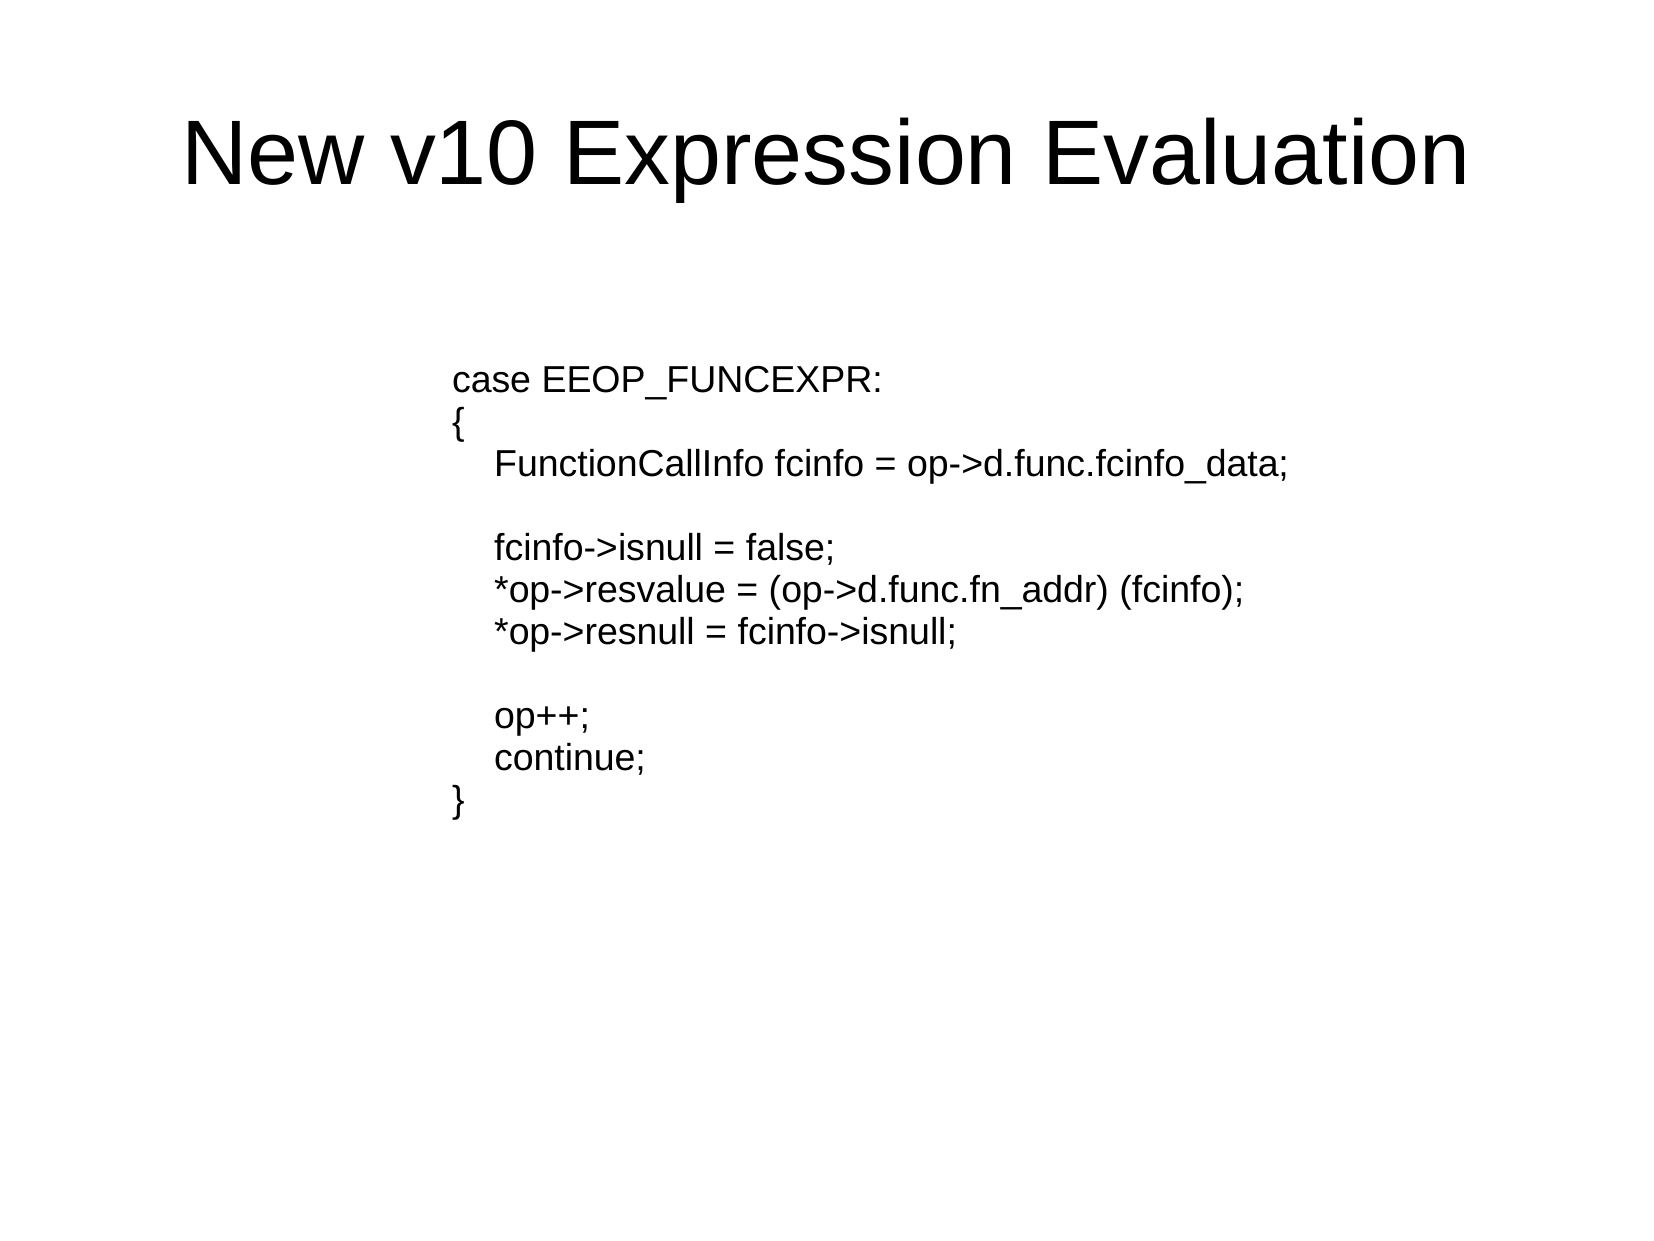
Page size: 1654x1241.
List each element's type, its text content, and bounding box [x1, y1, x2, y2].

title New v10 Expression Evaluation [82, 49, 1571, 257]
text_box case EEOP_FUNCEXPR: { FunctionCallInfo fcinfo = op->d.func.fcinfo_data; fcinfo->isnull = false; *op->resvalue = (op->d.func.fn_addr) (fcinfo); *op->resnull = fcinfo->isnull; op++; continue; } [353, 351, 1305, 829]
